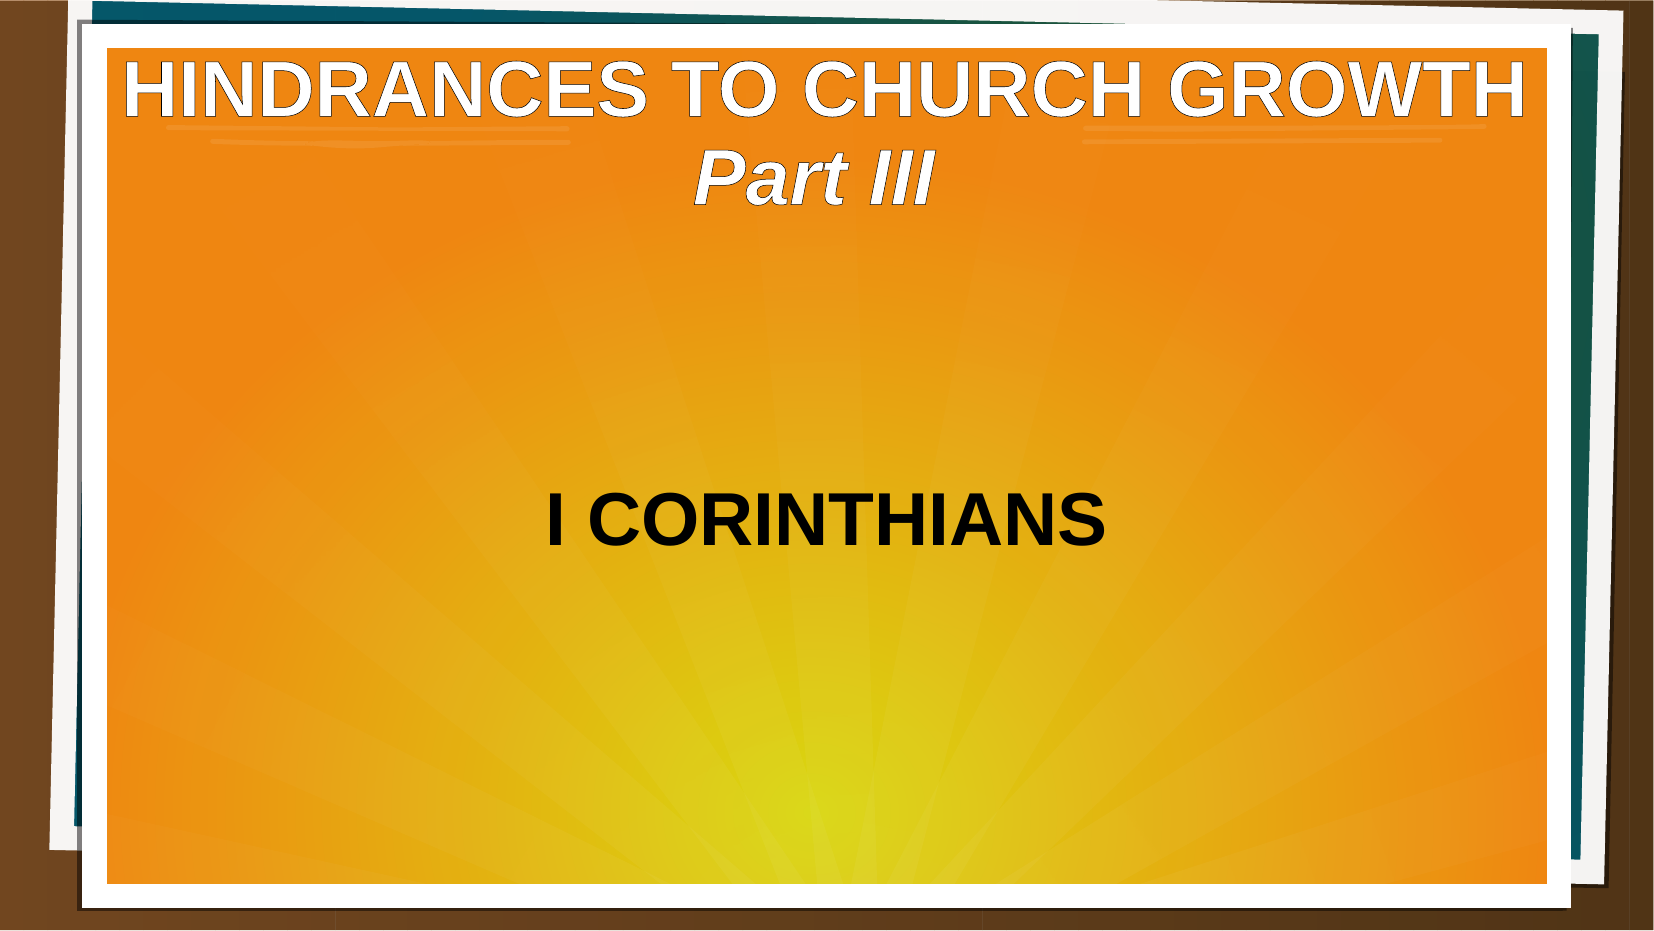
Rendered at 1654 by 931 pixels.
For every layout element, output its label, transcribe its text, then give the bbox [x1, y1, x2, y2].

subtitle I CORINTHIANS [162, 224, 1492, 815]
title HINDRANCES TO CHURCH GROWTH Part III [75, 0, 1576, 273]
